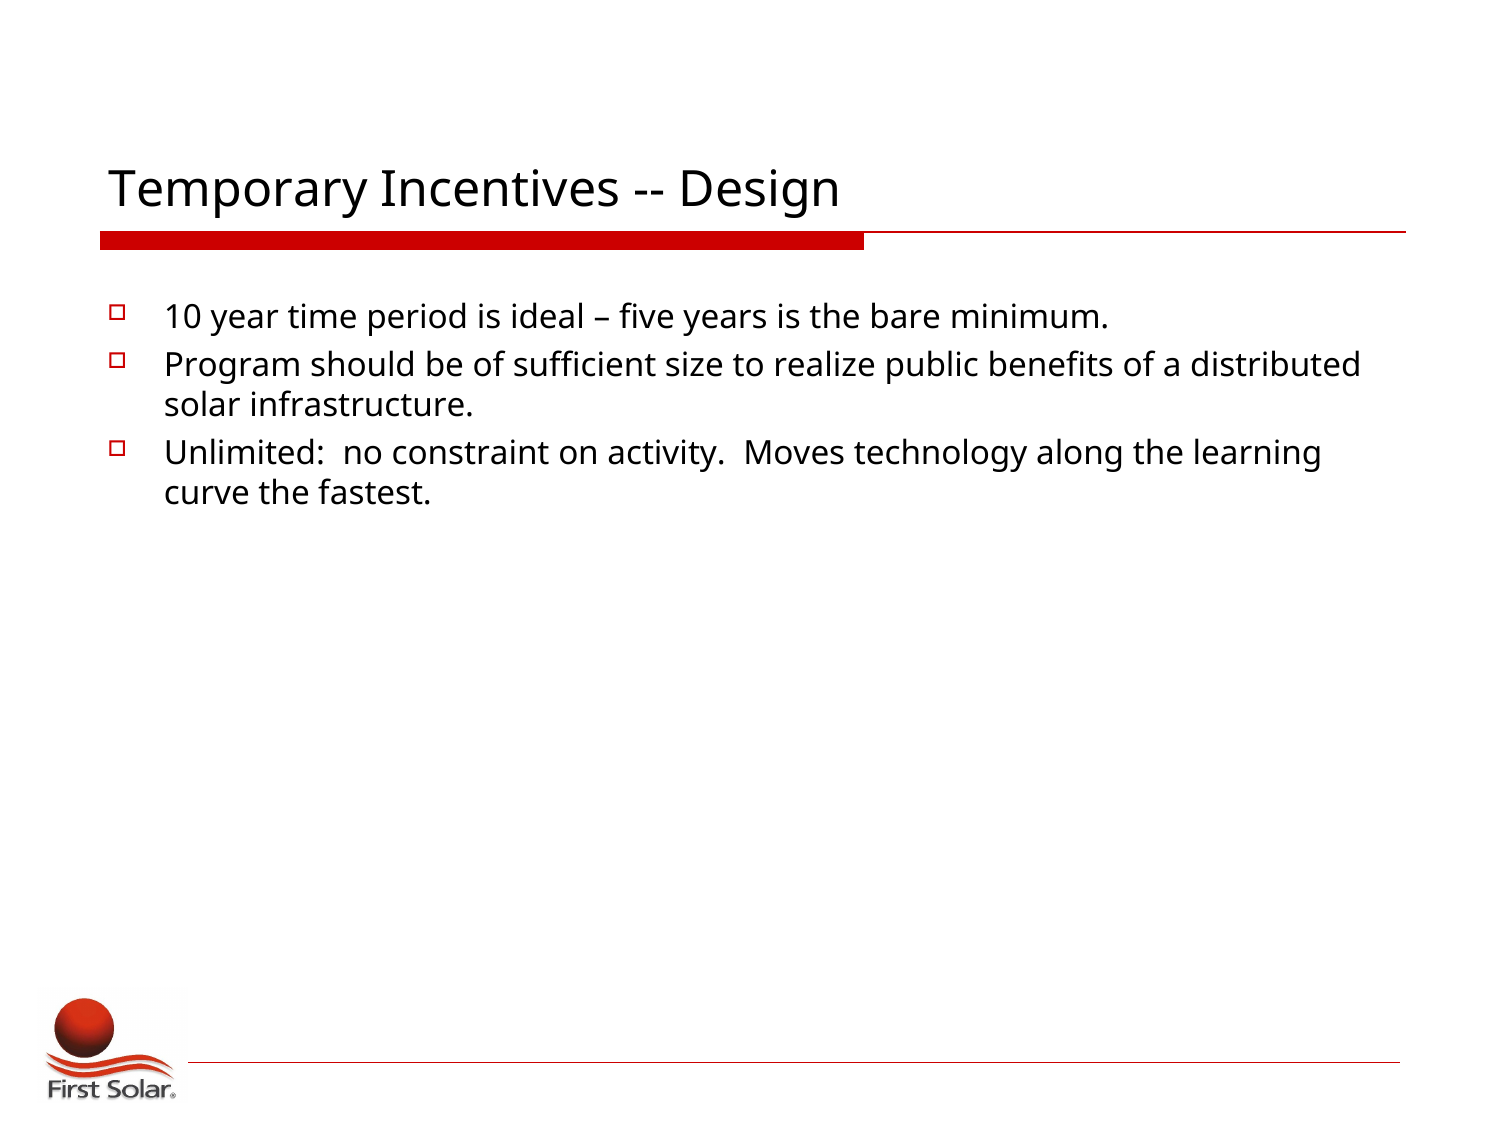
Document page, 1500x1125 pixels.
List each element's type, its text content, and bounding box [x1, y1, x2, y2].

list 10 year time period is ideal – five years is the bare minimum. Program should be of sufficient size to realize public benefits of a distributed solar infrastructure. Unlimited: no constraint on activity. Moves technology along the learning curve the fastest. [92, 287, 1406, 1025]
picture [37, 987, 188, 1103]
title Temporary Incentives -- Design [94, 24, 1407, 225]
